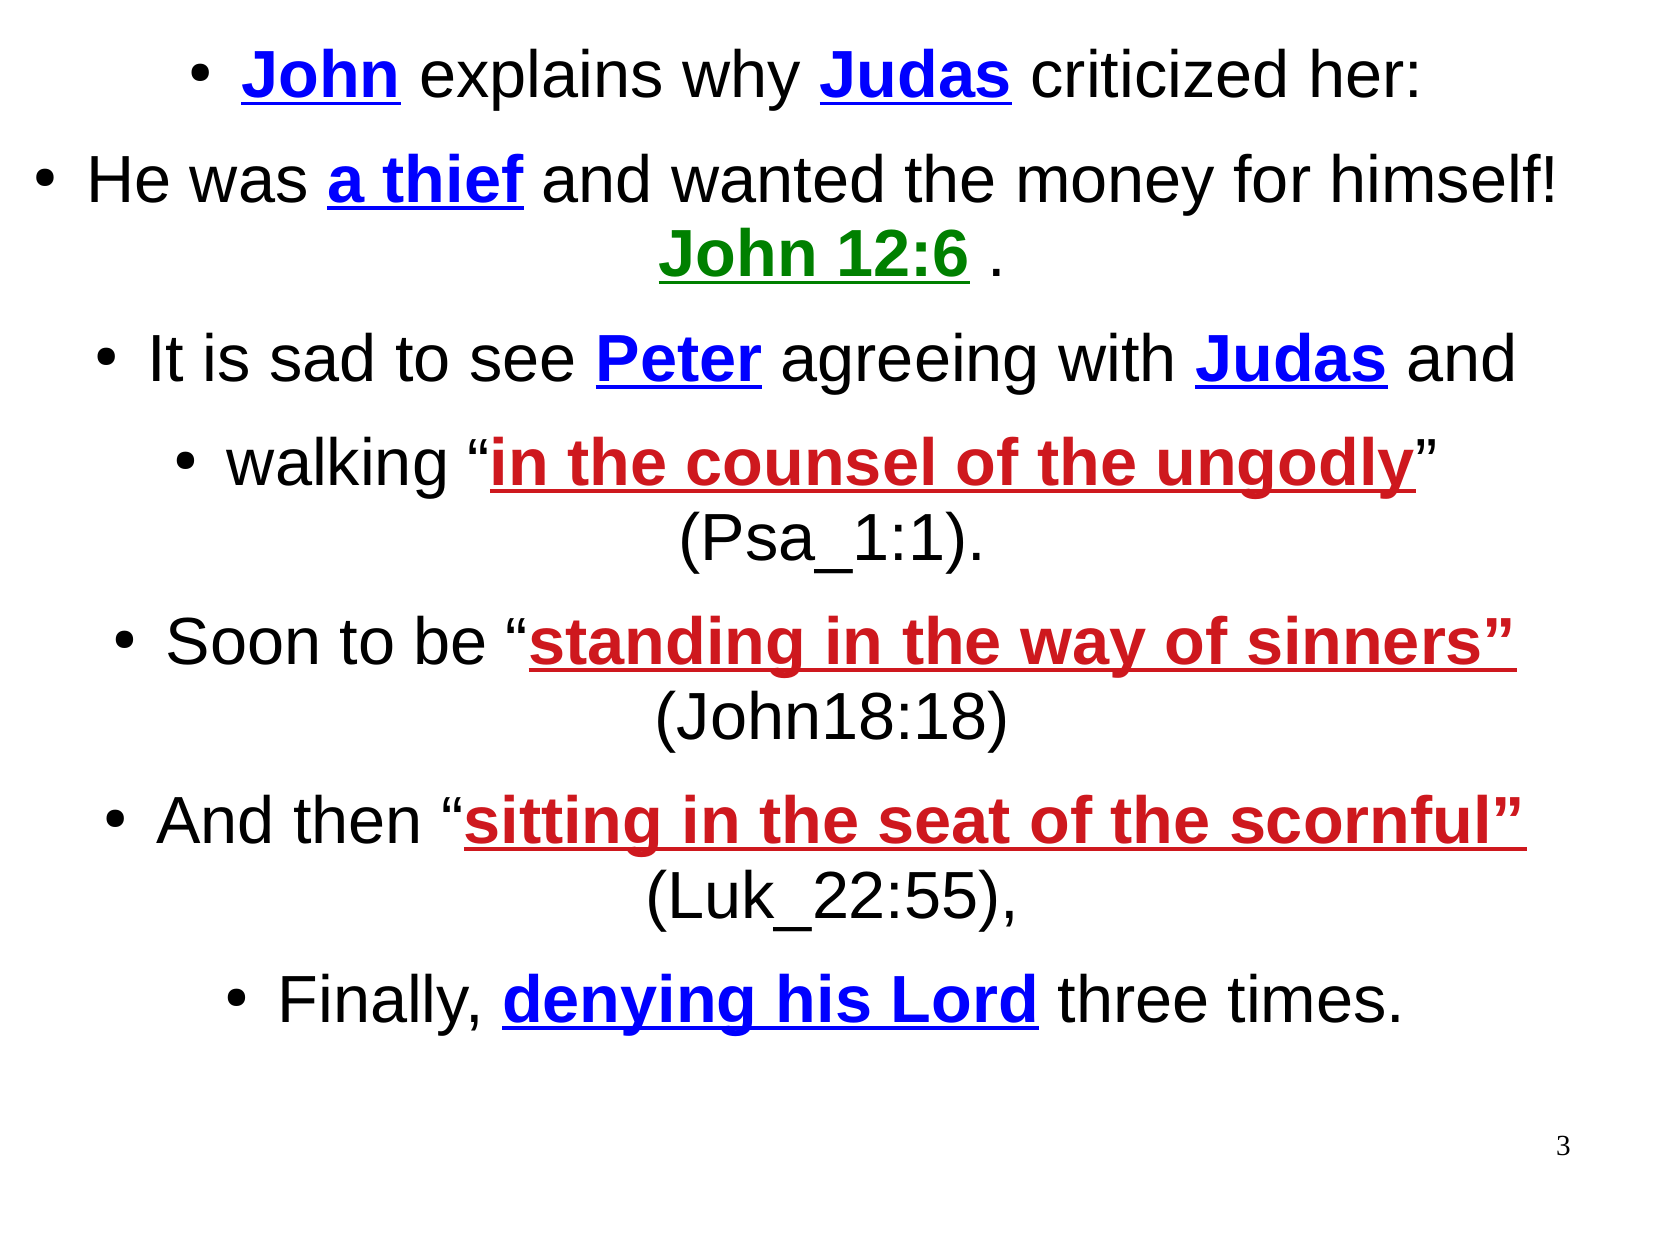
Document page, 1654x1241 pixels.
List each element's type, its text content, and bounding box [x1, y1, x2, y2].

list John explains why Judas criticized her: He was a thief and wanted the money for himself! John 12:6 . It is sad to see Peter agreeing with Judas and walking “in the counsel of the ungodly” (Psa_1:1). Soon to be “standing in the way of sinners” (John18:18) And then “sitting in the seat of the scornful” (Luk_22:55), Finally, denying his Lord three times. [0, 37, 1613, 1201]
